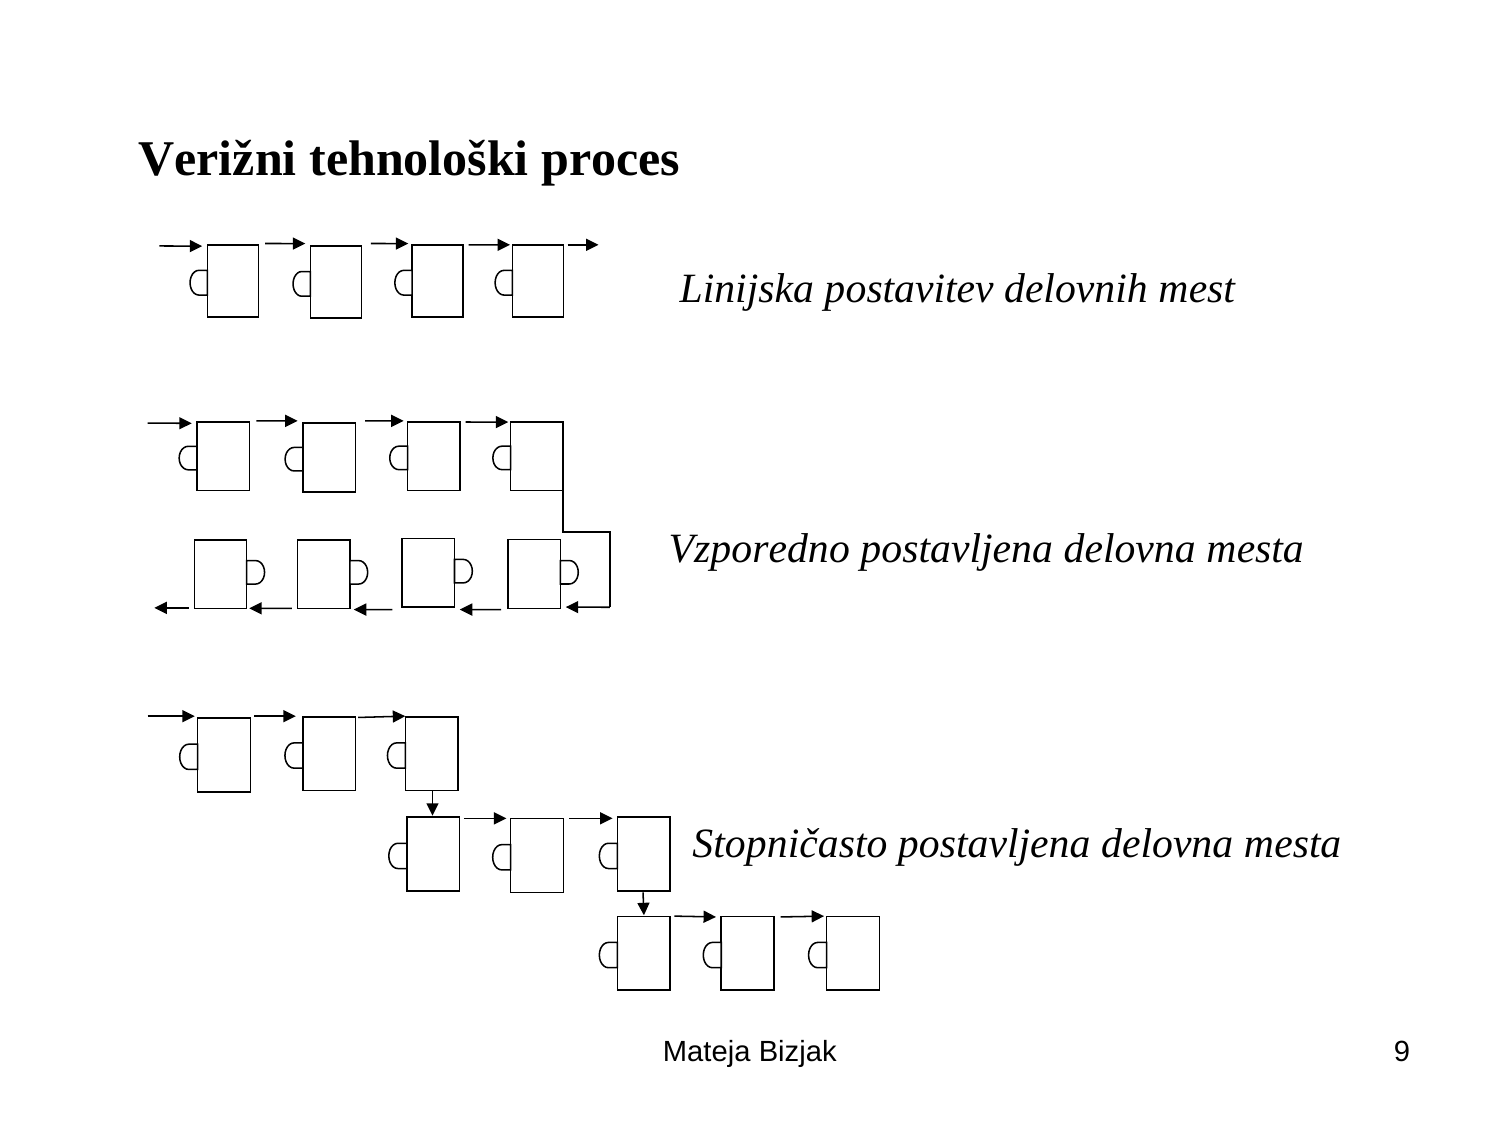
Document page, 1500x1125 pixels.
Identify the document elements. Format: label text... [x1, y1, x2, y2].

text_box Vzporedno postavljena delovna mesta [653, 512, 1320, 579]
text_box [599, 916, 671, 991]
text_box [179, 718, 251, 792]
text_box [599, 817, 671, 891]
text_box [703, 916, 774, 991]
text_box Stopničasto postavljena delovna mesta [677, 808, 1357, 874]
text_box [284, 716, 356, 791]
text_box [285, 423, 356, 492]
text_box Linijska postavitev delovnih mest [654, 252, 1251, 319]
text_box [190, 244, 259, 318]
text_box [388, 817, 460, 891]
text_box [402, 538, 473, 608]
text_box [492, 422, 564, 491]
text_box [179, 422, 250, 491]
text_box [297, 539, 368, 609]
text_box [495, 244, 564, 317]
text_box [194, 539, 265, 609]
text_box Verižni tehnološki proces [123, 117, 696, 194]
text_box [492, 818, 564, 893]
text_box [293, 245, 362, 319]
text_box [389, 422, 460, 491]
text_box [808, 916, 880, 991]
text_box [508, 539, 579, 609]
text_box Mateja Bizjak [512, 1024, 988, 1103]
text_box [387, 716, 459, 791]
text_box [394, 244, 464, 317]
text_box <number> [1074, 1024, 1426, 1103]
